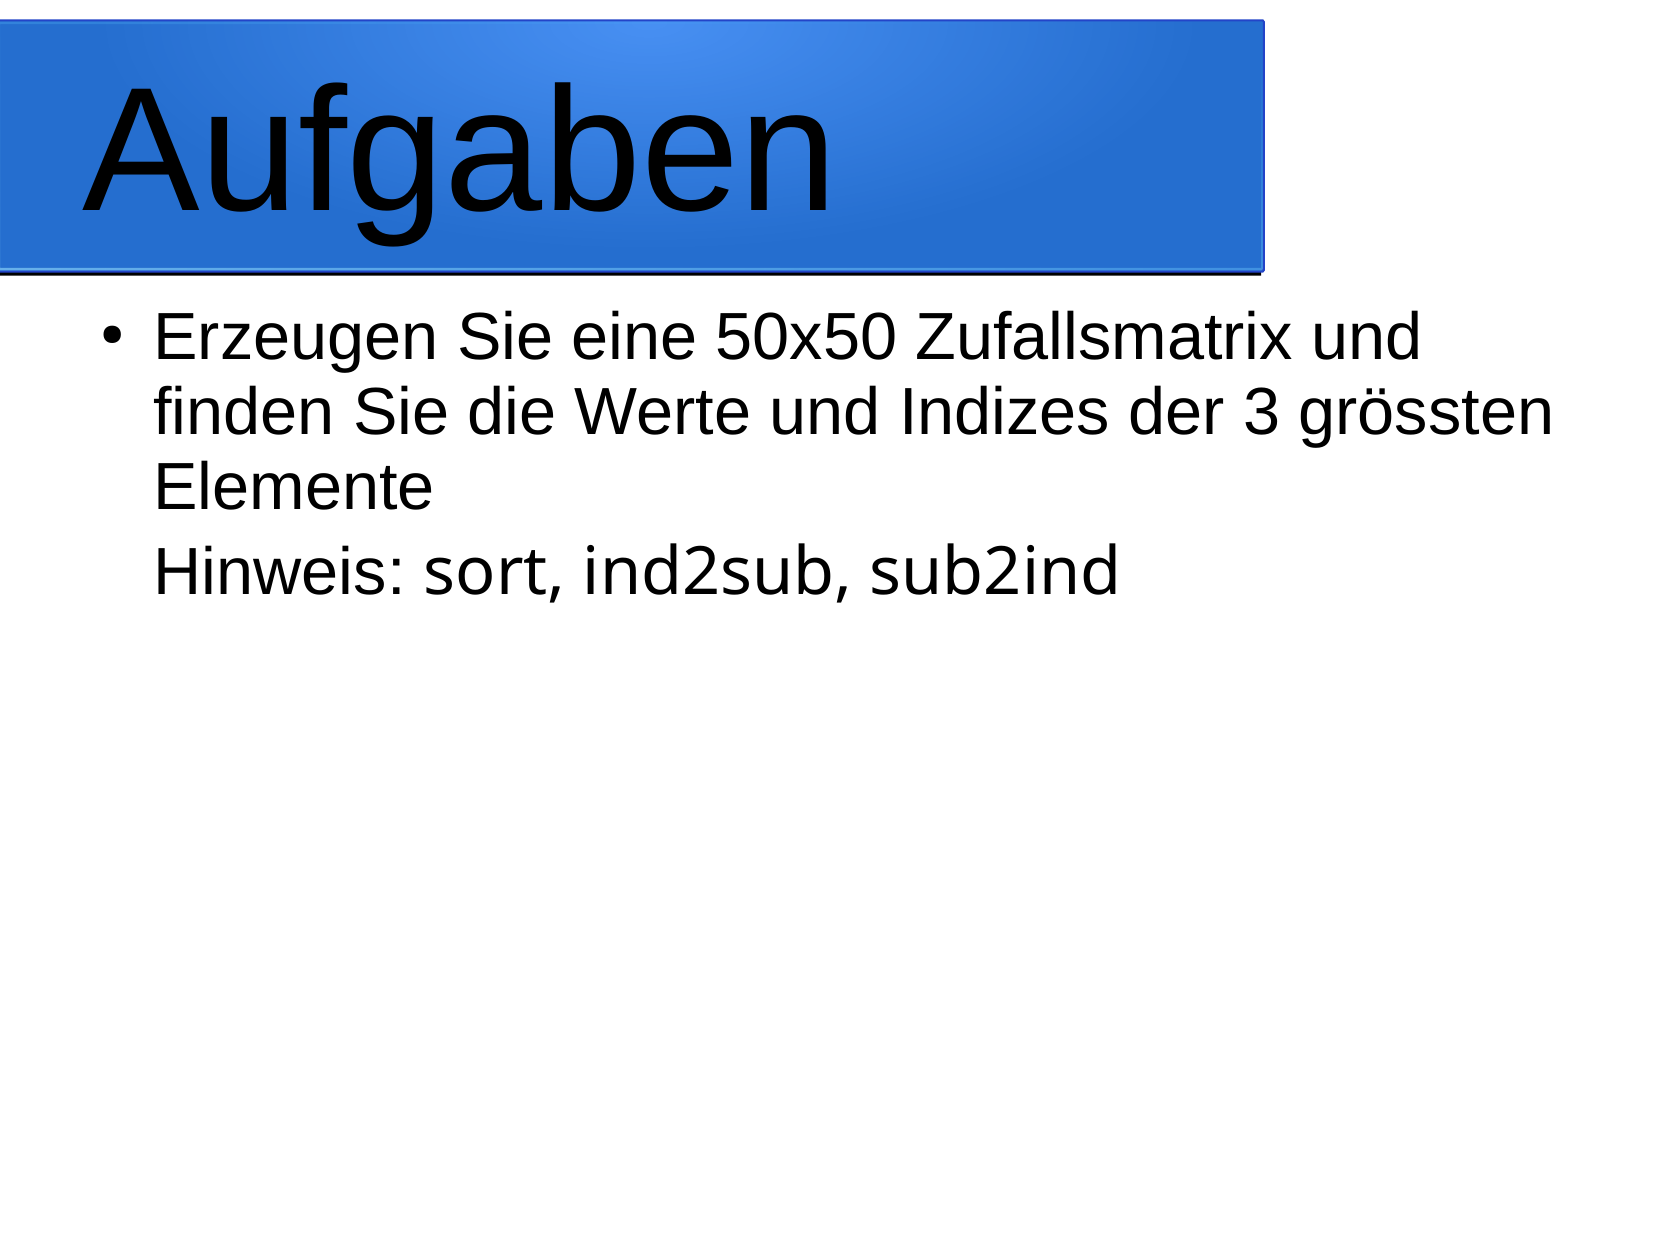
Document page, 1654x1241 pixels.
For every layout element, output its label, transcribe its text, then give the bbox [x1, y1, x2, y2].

list Erzeugen Sie eine 50x50 Zufallsmatrix und finden Sie die Werte und Indizes der 3 grössten Elemente Hinweis: sort, ind2sub, sub2ind [82, 299, 1571, 1019]
title Aufgaben [82, 47, 1235, 252]
